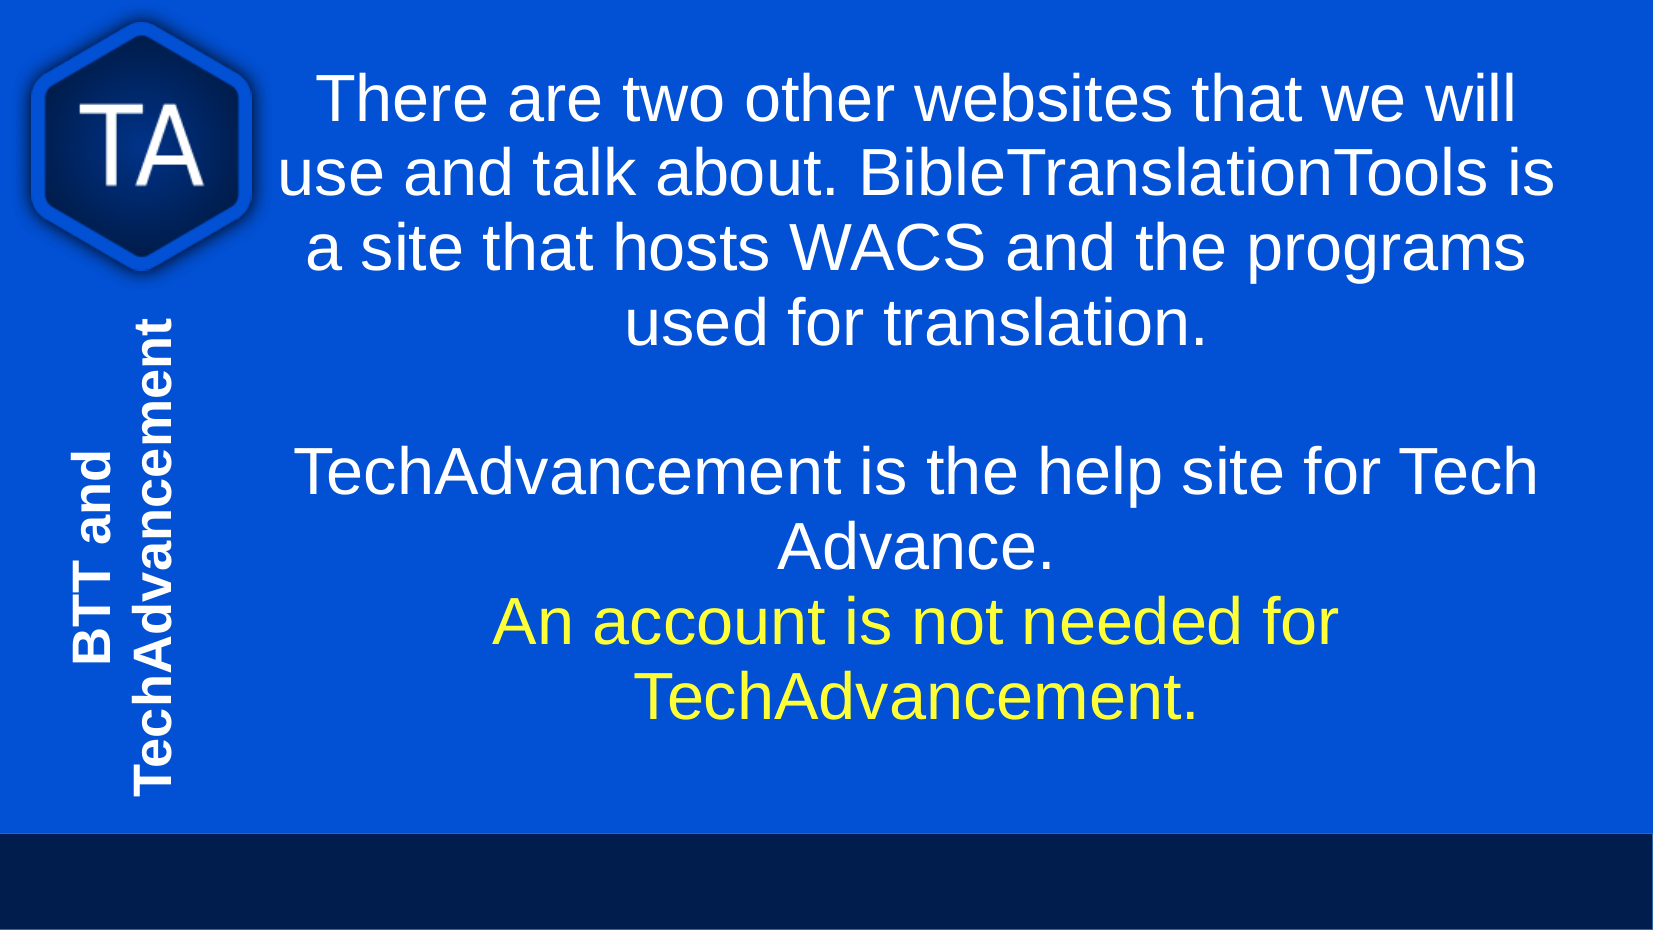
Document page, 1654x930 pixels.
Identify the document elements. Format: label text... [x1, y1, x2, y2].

subtitle There are two other websites that we will use and talk about. BibleTranslationTools is a site that hosts WACS and the programs used for translation. TechAdvancement is the help site for Tech Advance. An account is not needed for TechAdvancement. [263, 37, 1571, 757]
picture [31, 22, 252, 271]
title BTT and TechAdvancement [44, 256, 200, 859]
